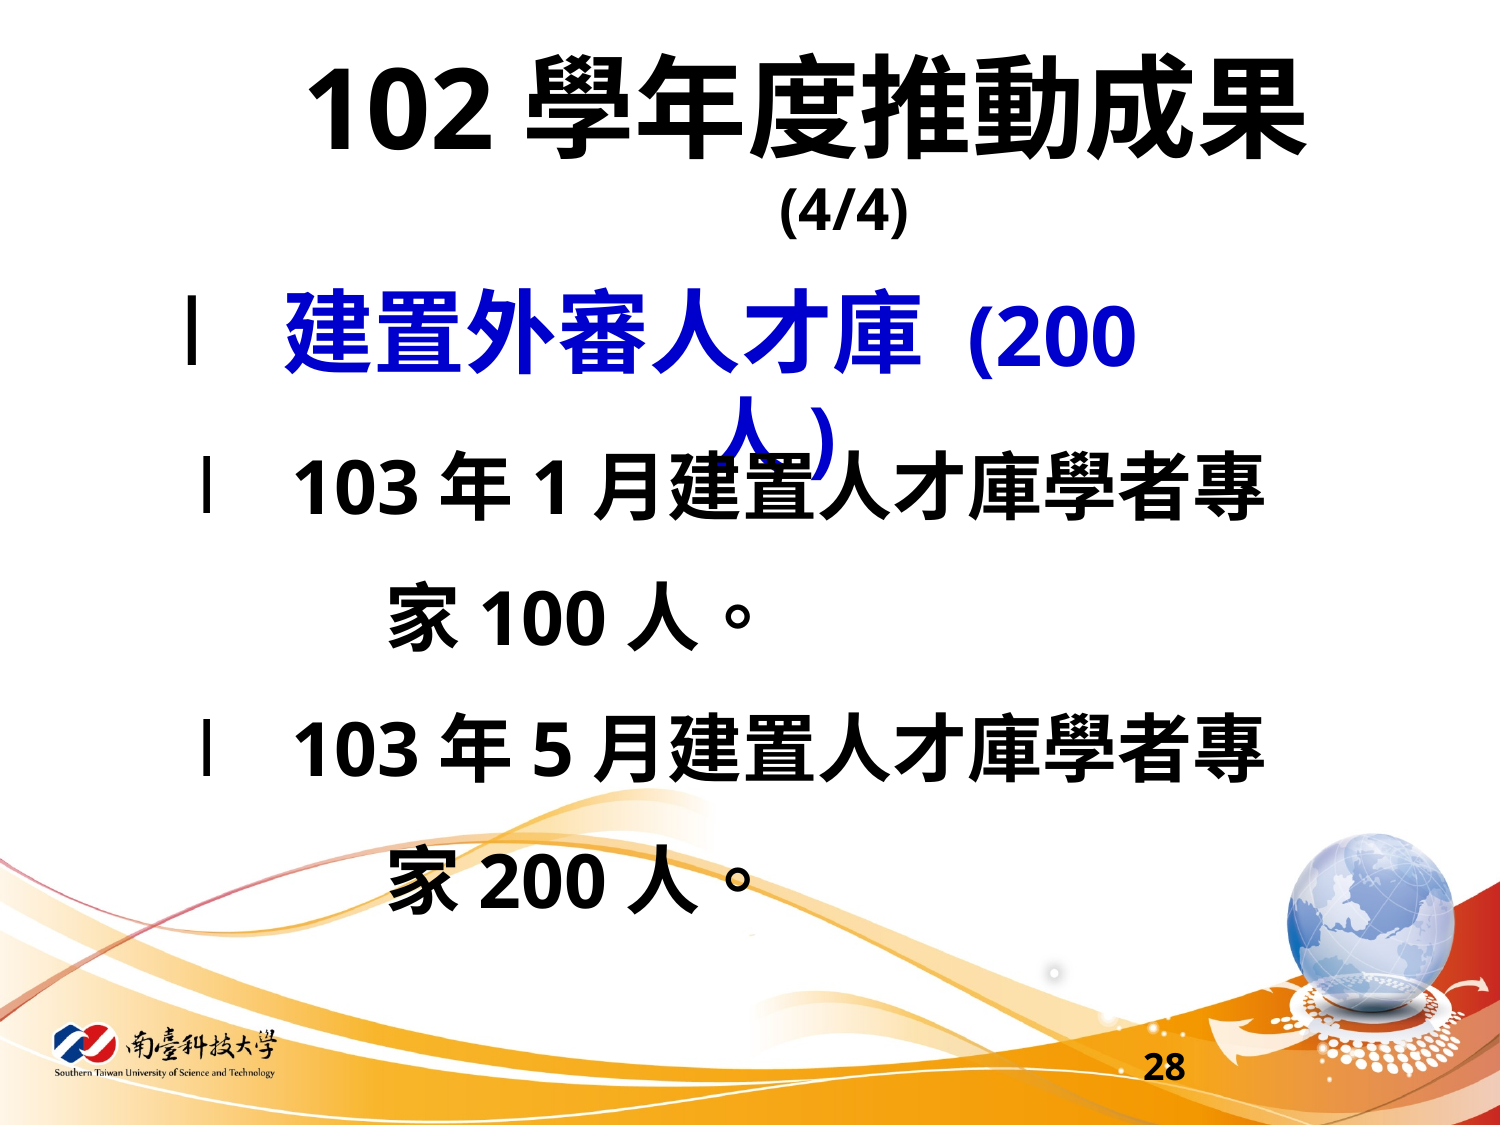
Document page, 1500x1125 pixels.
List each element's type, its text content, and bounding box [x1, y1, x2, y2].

text_box 103年1月建置人才庫學者專家100人。 103年5月建置人才庫學者專家200人。 [183, 391, 1317, 931]
text_box 28 [1128, 1035, 1479, 1095]
title 102學年度推動成果 (4/4) [206, 19, 1482, 261]
subtitle 建置外審人才庫 (200人) [123, 267, 1215, 421]
